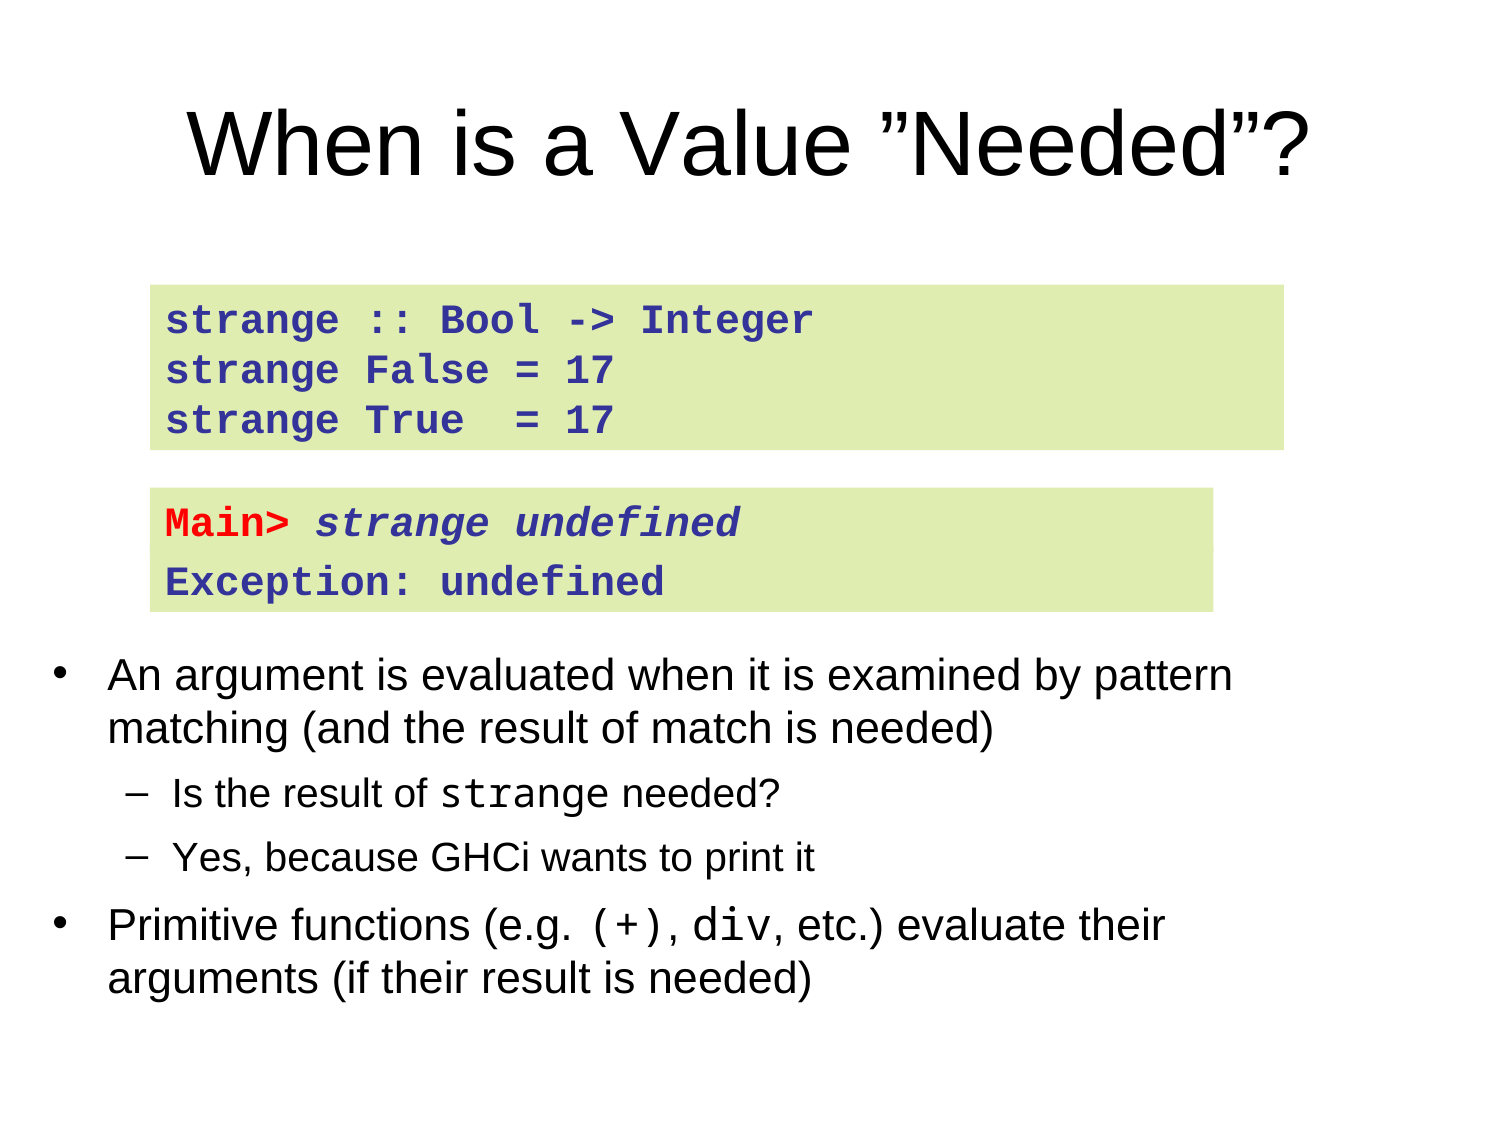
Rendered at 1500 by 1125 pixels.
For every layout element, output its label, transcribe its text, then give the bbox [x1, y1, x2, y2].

text_box Main> strange undefined [149, 487, 1214, 546]
list An argument is evaluated when it is examined by pattern matching (and the result of match is needed) Is the result of strange needed? Yes, because GHCi wants to print it Primitive functions (e.g. (+), div, etc.) evaluate their arguments (if their result is needed) [37, 637, 1388, 1013]
text_box strange :: Bool -> Integer strange False = 17 strange True = 17 [150, 284, 1284, 451]
title When is a Value ”Needed”? [75, 45, 1426, 233]
text_box Exception: undefined [149, 546, 1214, 612]
